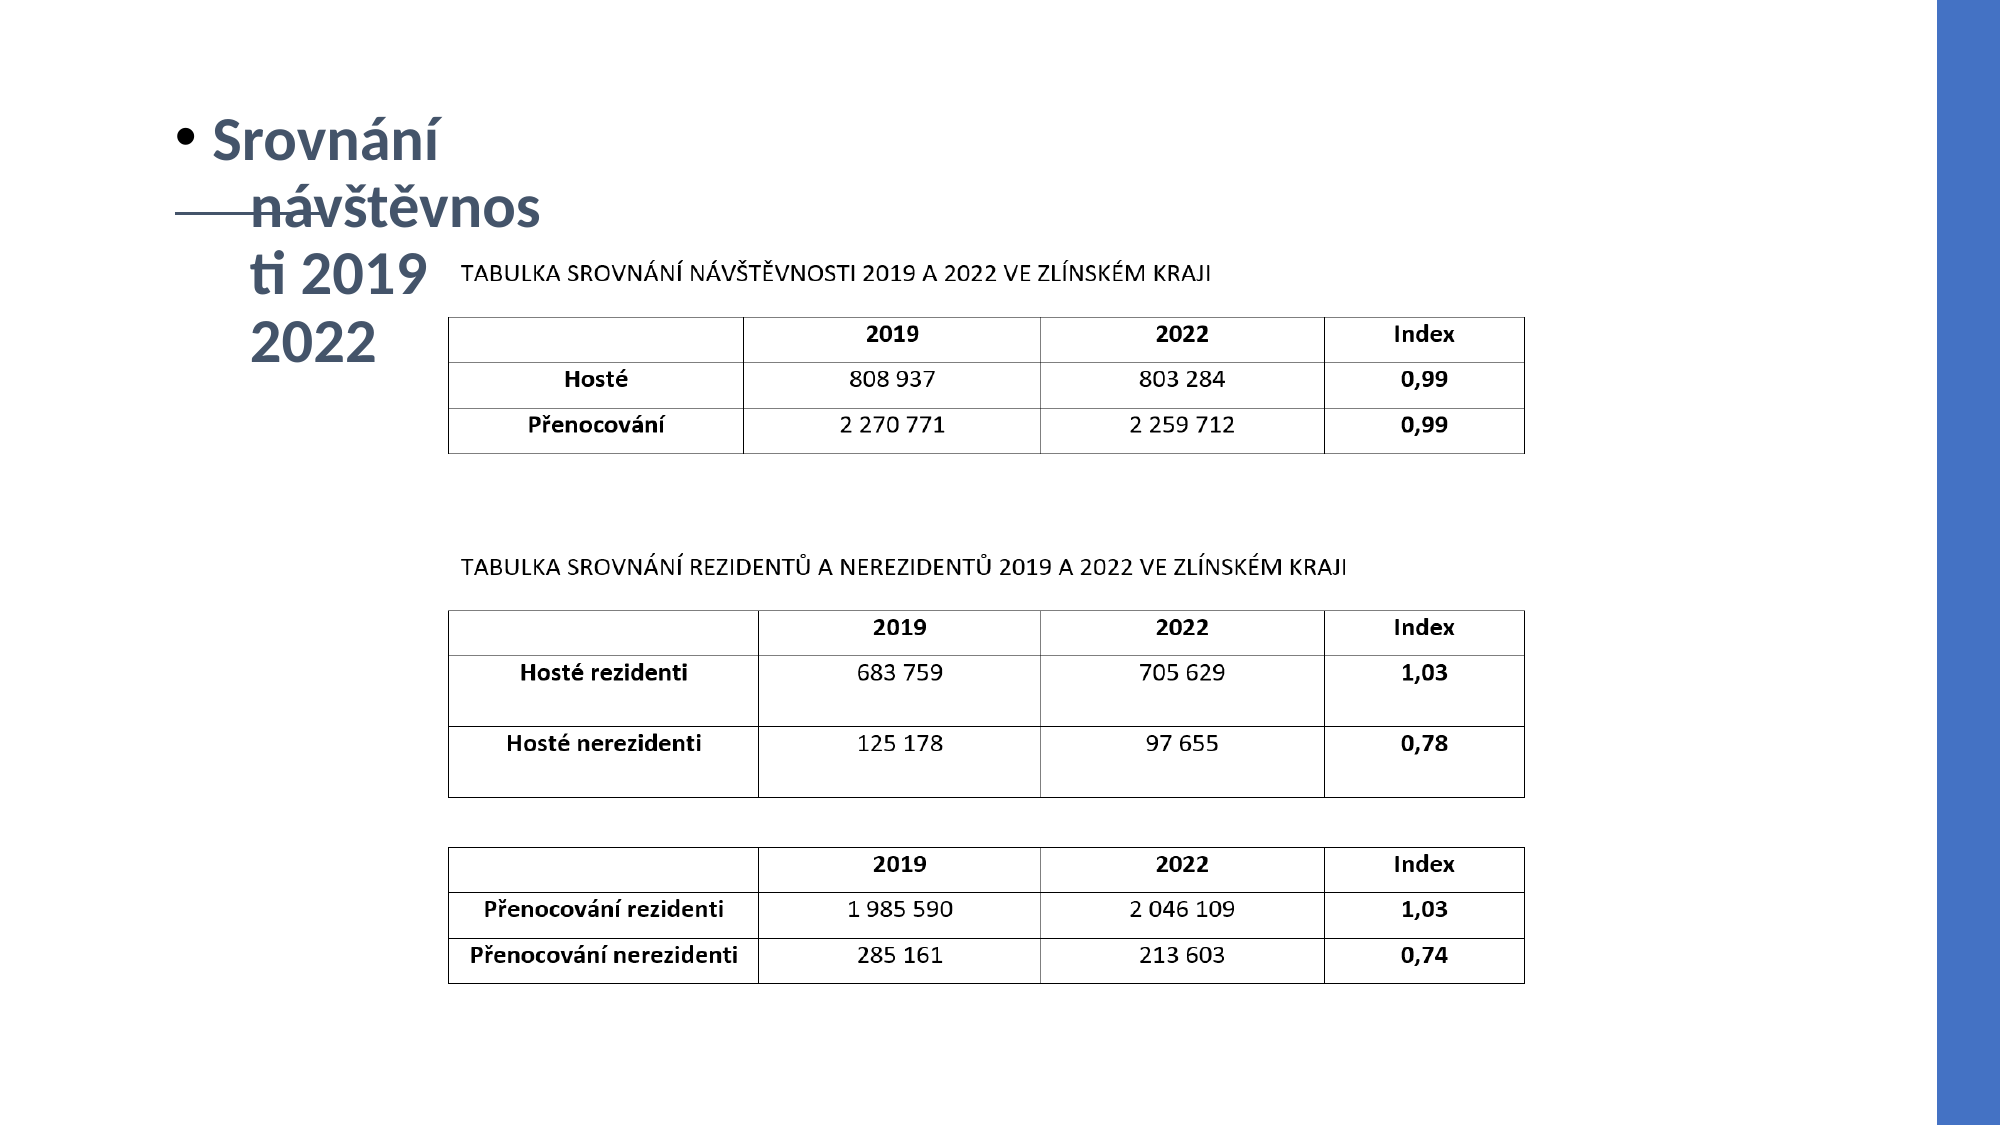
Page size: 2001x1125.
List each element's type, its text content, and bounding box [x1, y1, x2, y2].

list Srovnání návštěvnosti 2019 - 2022 [159, 98, 1219, 183]
picture [432, 248, 1568, 1002]
